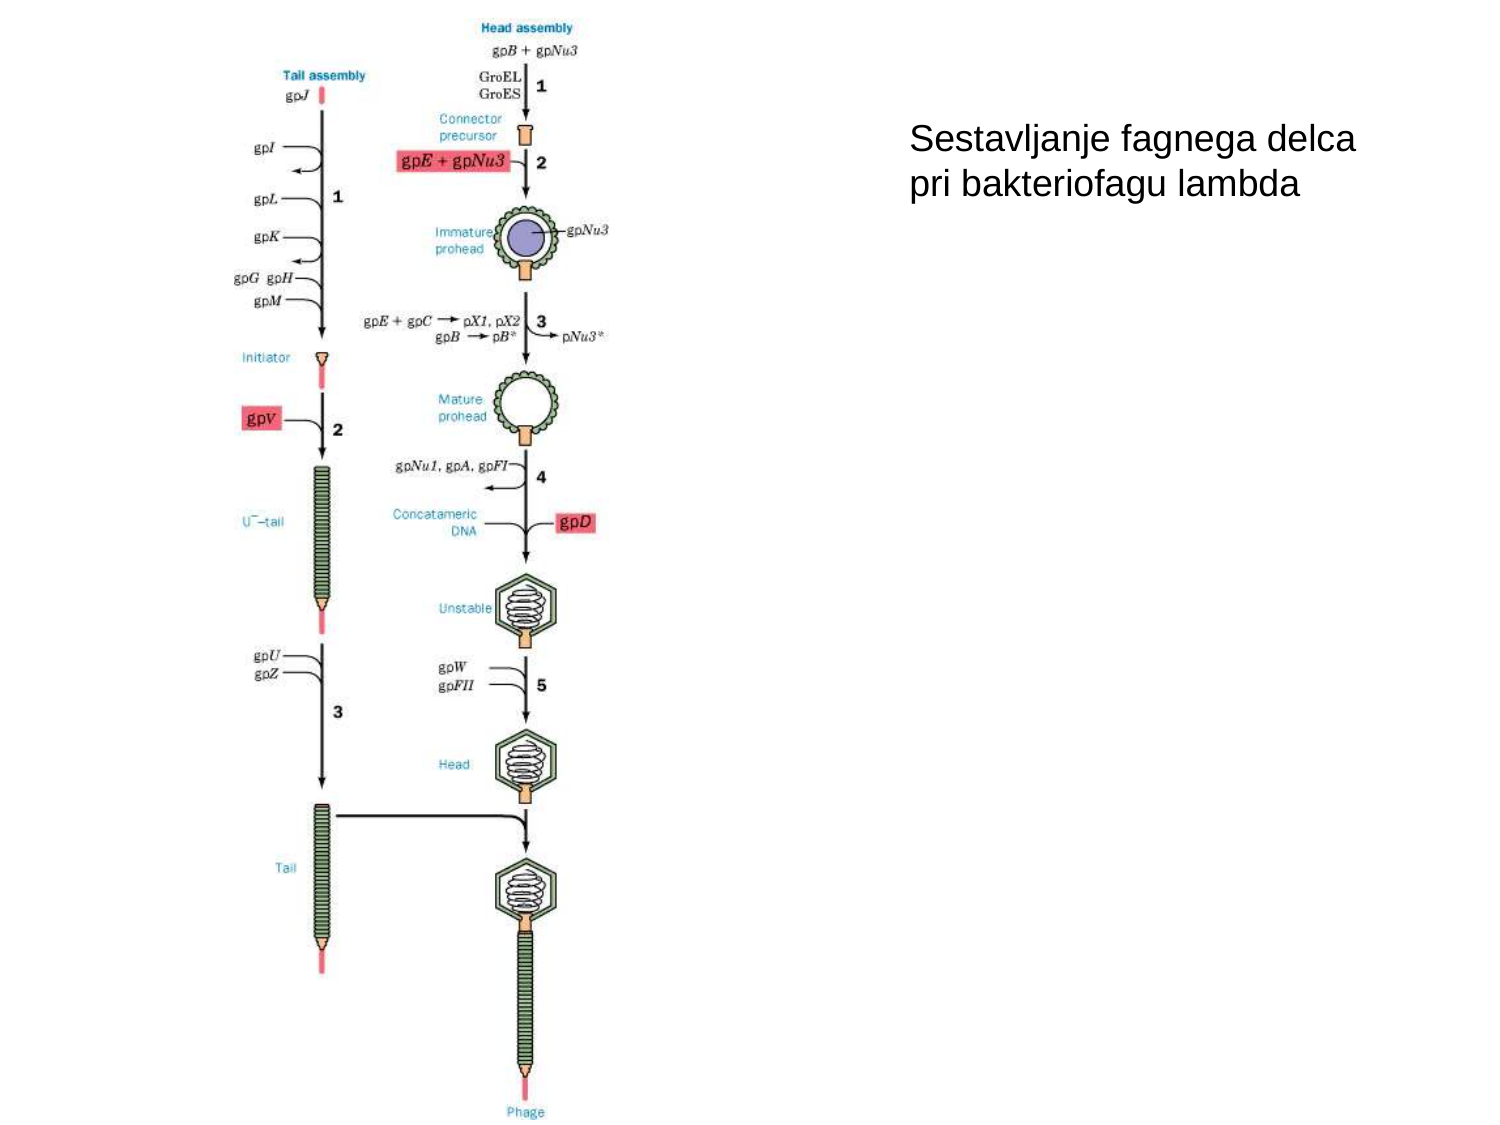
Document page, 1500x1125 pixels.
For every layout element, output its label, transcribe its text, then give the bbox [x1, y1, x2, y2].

text_box Sestavljanje fagnega delca pri bakteriofagu lambda [894, 106, 1372, 212]
picture [234, 18, 609, 1120]
